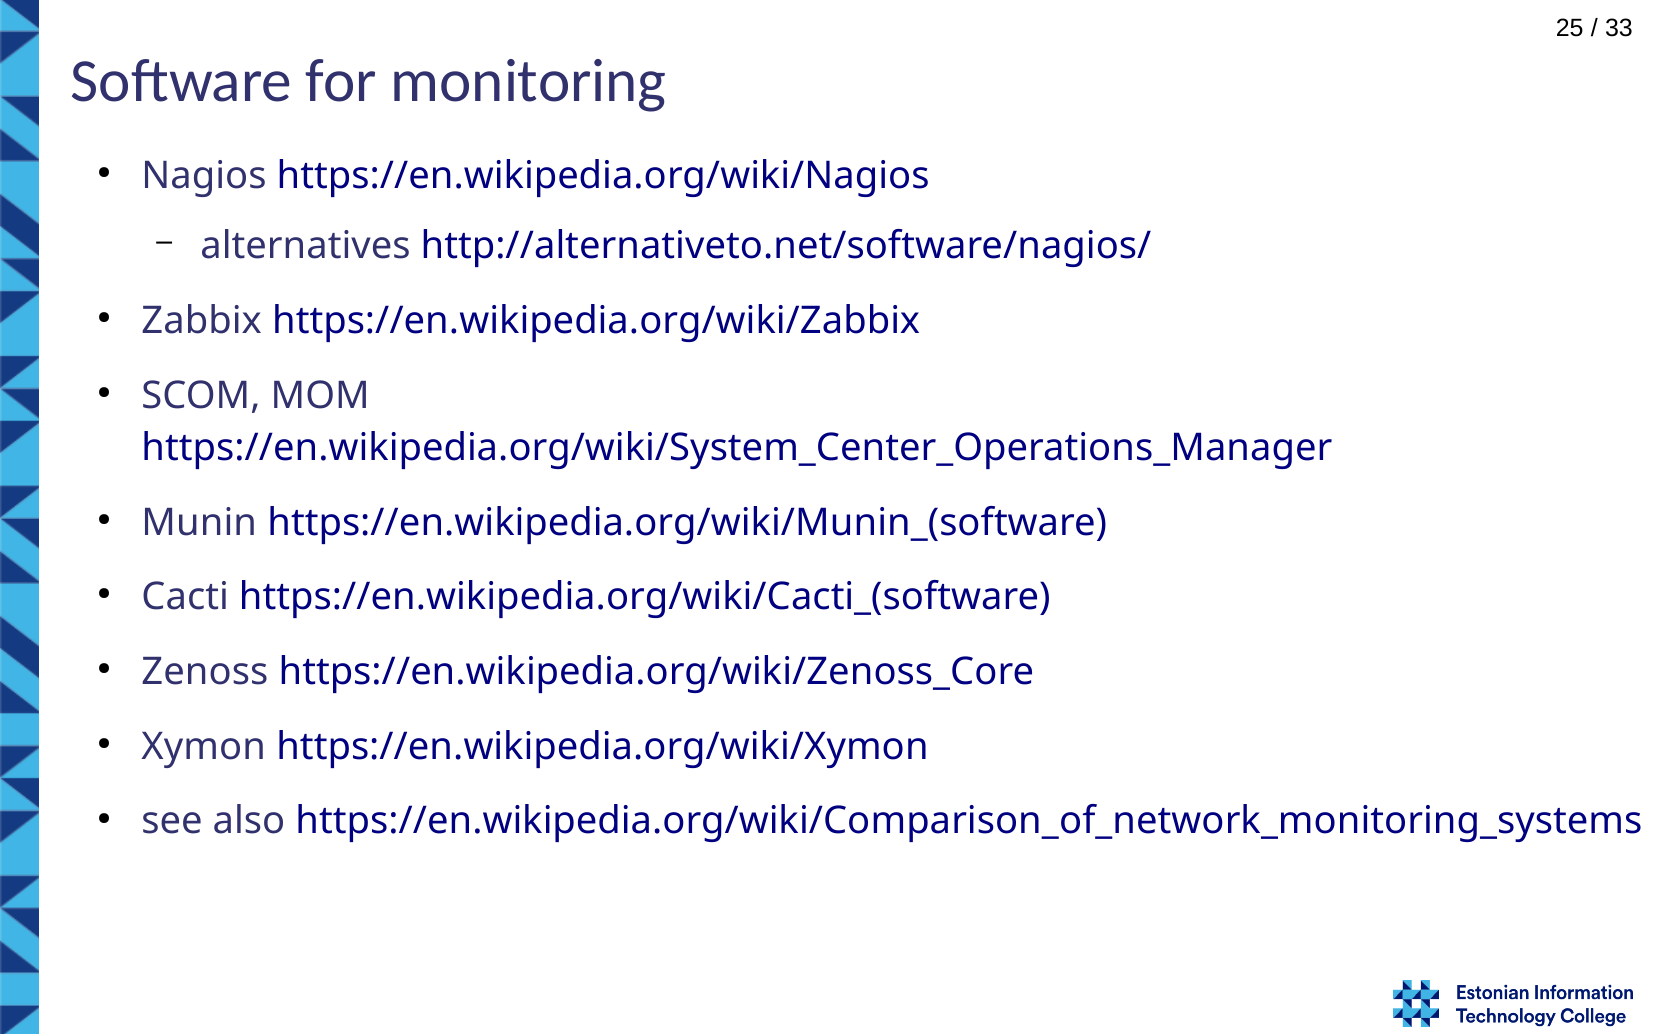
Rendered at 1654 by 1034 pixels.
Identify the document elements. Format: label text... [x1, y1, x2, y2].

list Nagios https://en.wikipedia.org/wiki/Nagios alternatives http://alternativeto.net/software/nagios/ Zabbix https://en.wikipedia.org/wiki/Zabbix SCOM, MOM https://en.wikipedia.org/wiki/System_Center_Operations_Manager Munin https://en.wikipedia.org/wiki/Munin_(software) Cacti https://en.wikipedia.org/wiki/Cacti_(software) Zenoss https://en.wikipedia.org/wiki/Zenoss_Core Xymon https://en.wikipedia.org/wiki/Xymon see also https://en.wikipedia.org/wiki/Comparison_of_network_monitoring_systems [82, 147, 1654, 891]
title Software for monitoring [70, 41, 1630, 130]
picture [1393, 980, 1633, 1027]
